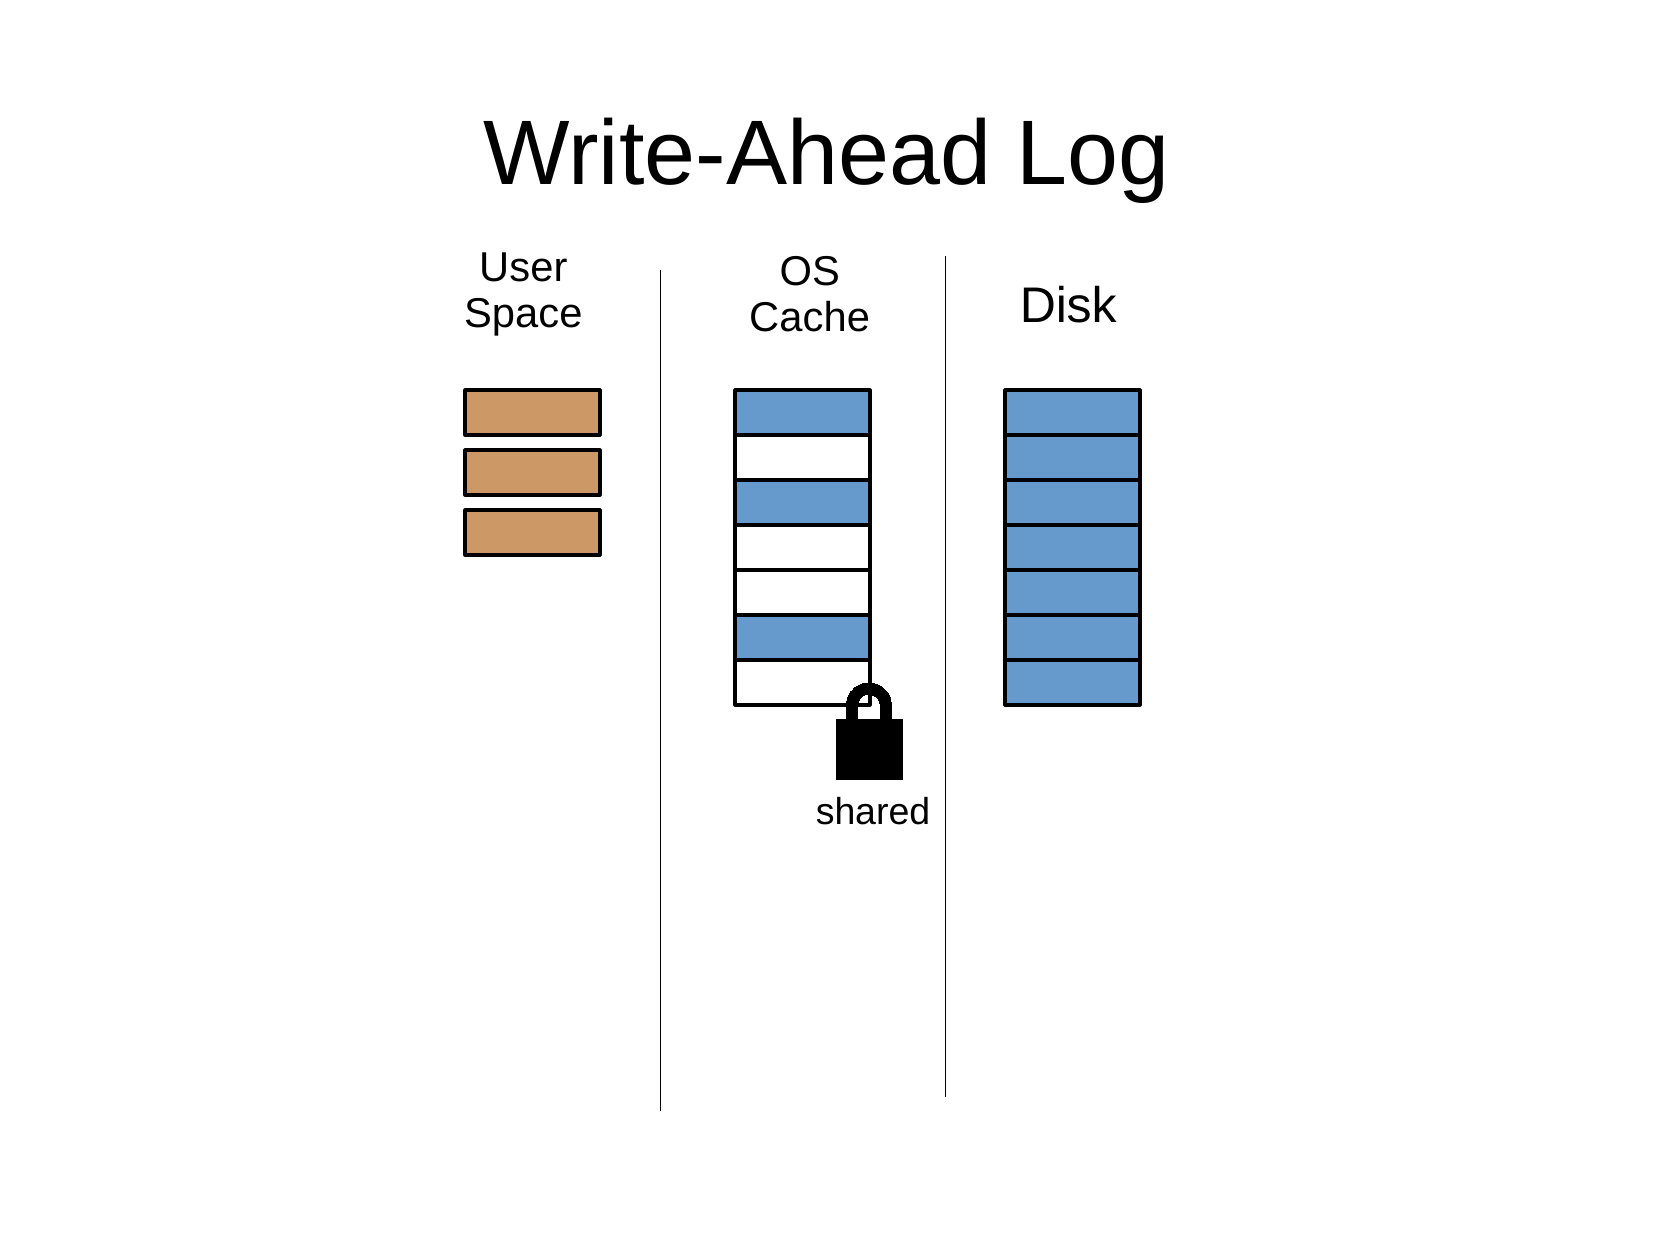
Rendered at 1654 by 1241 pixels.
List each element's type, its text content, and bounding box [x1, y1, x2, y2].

text_box [465, 510, 601, 556]
text_box [735, 390, 903, 780]
text_box [465, 390, 601, 436]
text_box [465, 450, 601, 496]
text_box Disk [1005, 270, 1132, 342]
text_box [1005, 390, 1141, 706]
text_box User Space [449, 236, 631, 346]
text_box shared [801, 783, 946, 840]
text_box OS Cache [734, 240, 901, 349]
title Write-Ahead Log [82, 49, 1571, 257]
